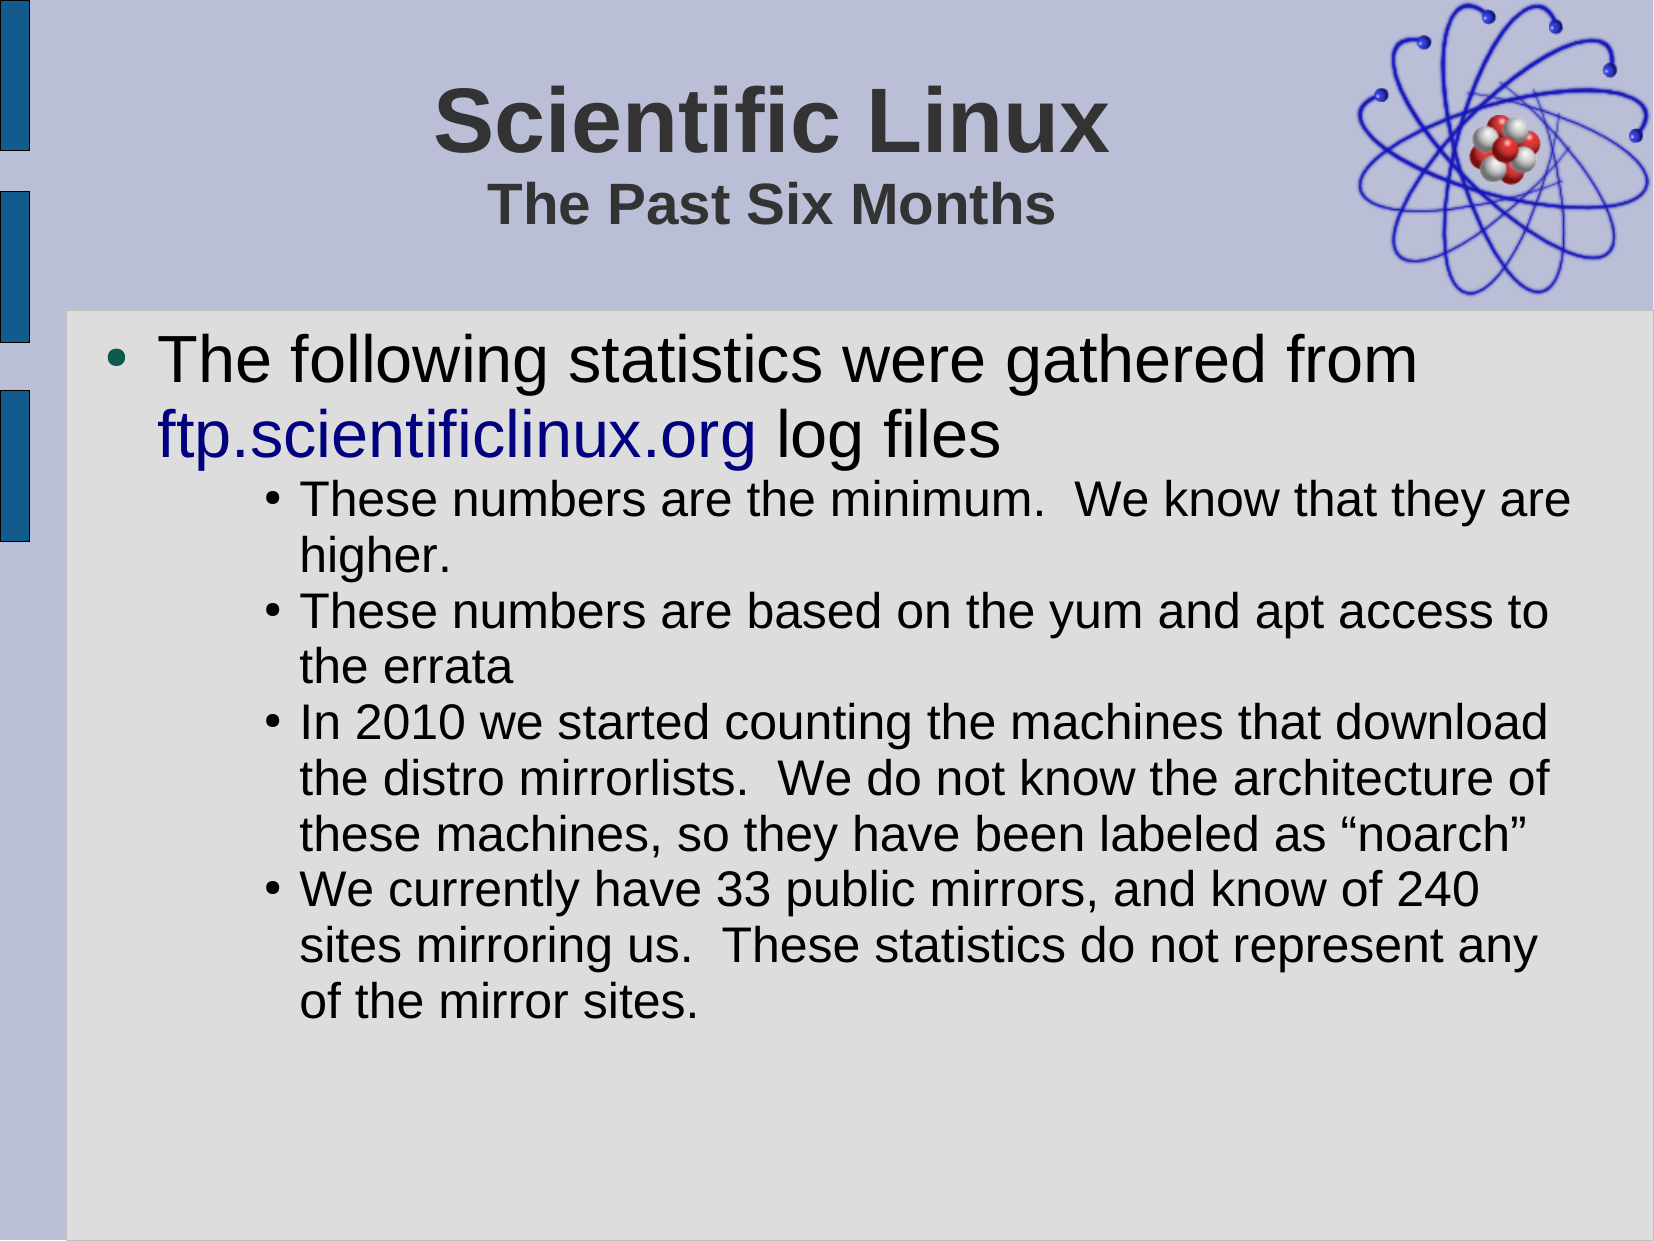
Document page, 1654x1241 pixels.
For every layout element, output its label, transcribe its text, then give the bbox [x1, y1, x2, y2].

title Scientific Linux The Past Six Months [82, 49, 1353, 257]
list The following statistics were gathered from ftp.scientificlinux.org log files These numbers are the minimum. We know that they are higher. These numbers are based on the yum and apt access to the errata In 2010 we started counting the machines that download the distro mirrorlists. We do not know the architecture of these machines, so they have been labeled as “noarch” We currently have 33 public mirrors, and know of 240 sites mirroring us. These statistics do not represent any of the mirror sites. [86, 321, 1576, 1045]
picture [1353, 0, 1654, 301]
